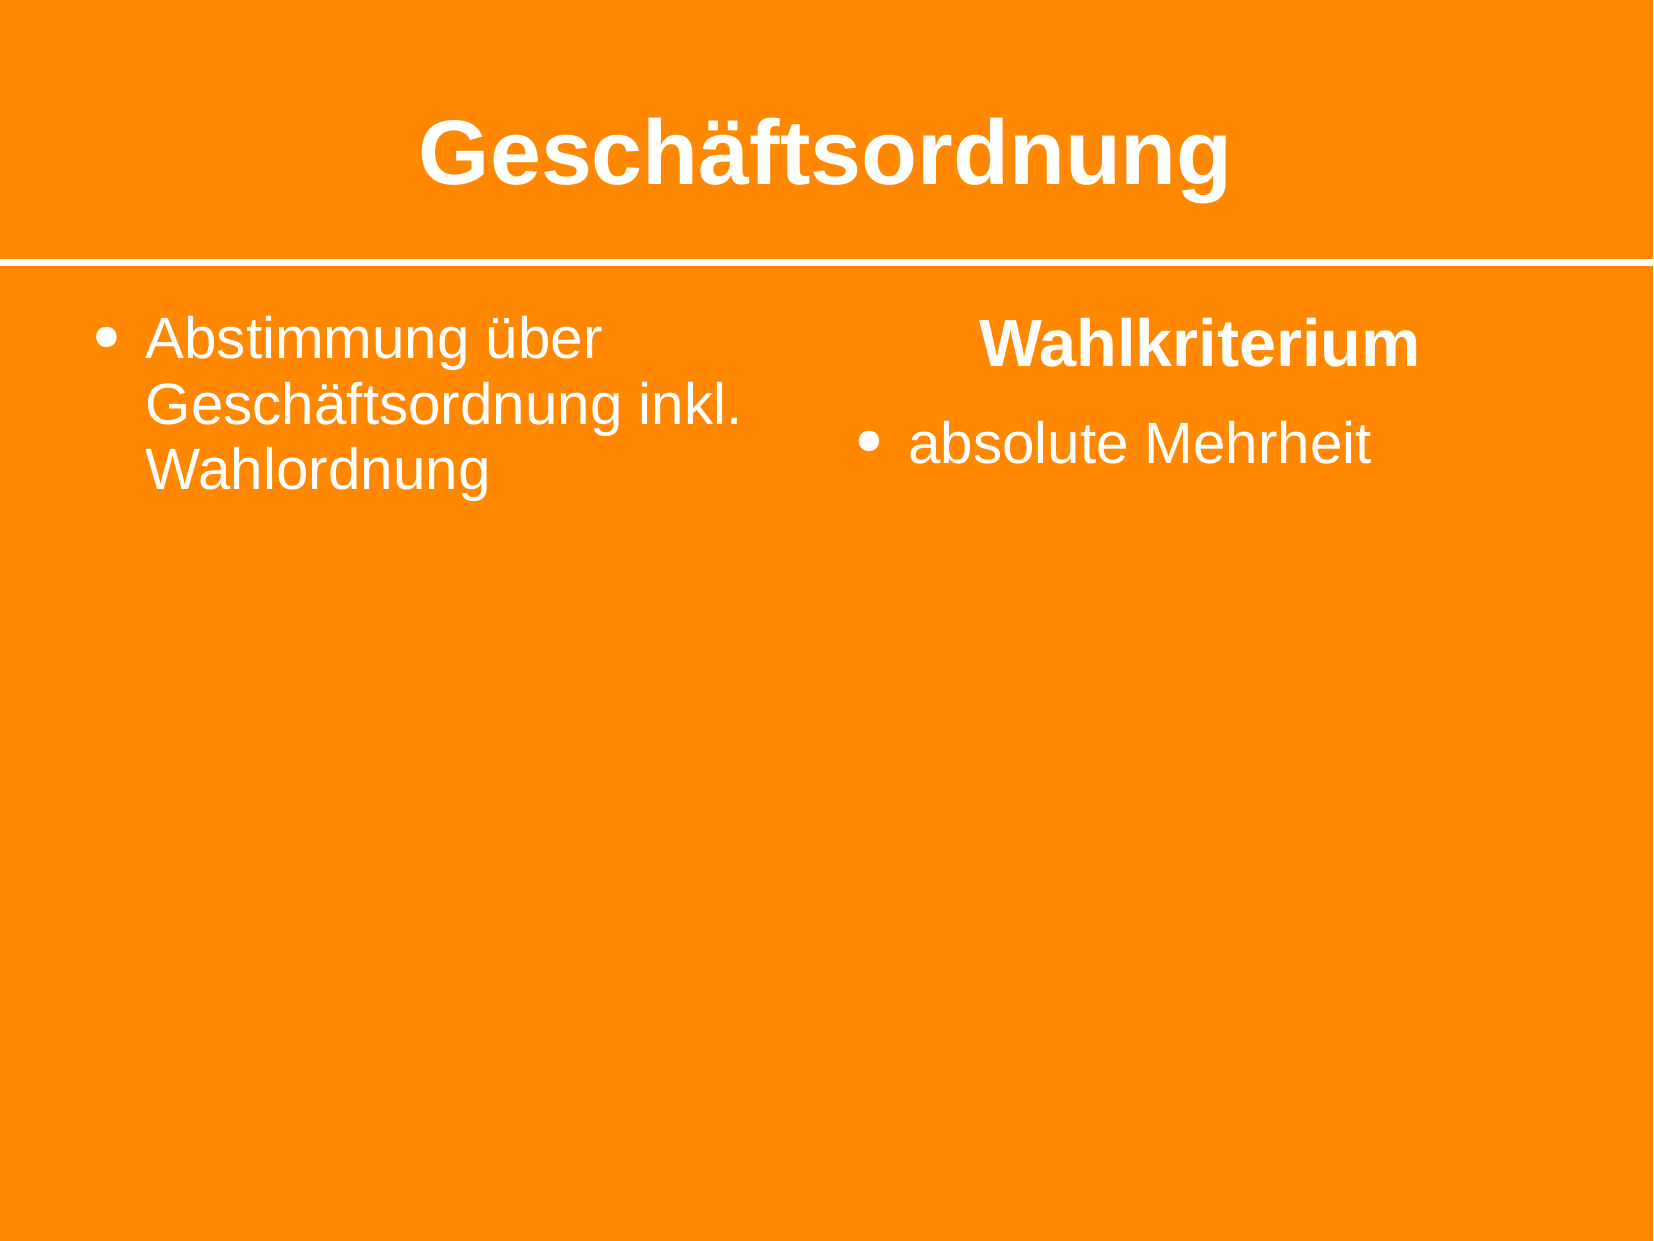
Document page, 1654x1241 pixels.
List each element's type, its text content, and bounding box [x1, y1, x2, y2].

title Geschäftsordnung [82, 56, 1571, 250]
list Abstimmung über Geschäftsordnung inkl. Wahlordnung [75, 306, 801, 1111]
list Wahlkriterium absolute Mehrheit [837, 306, 1564, 1111]
